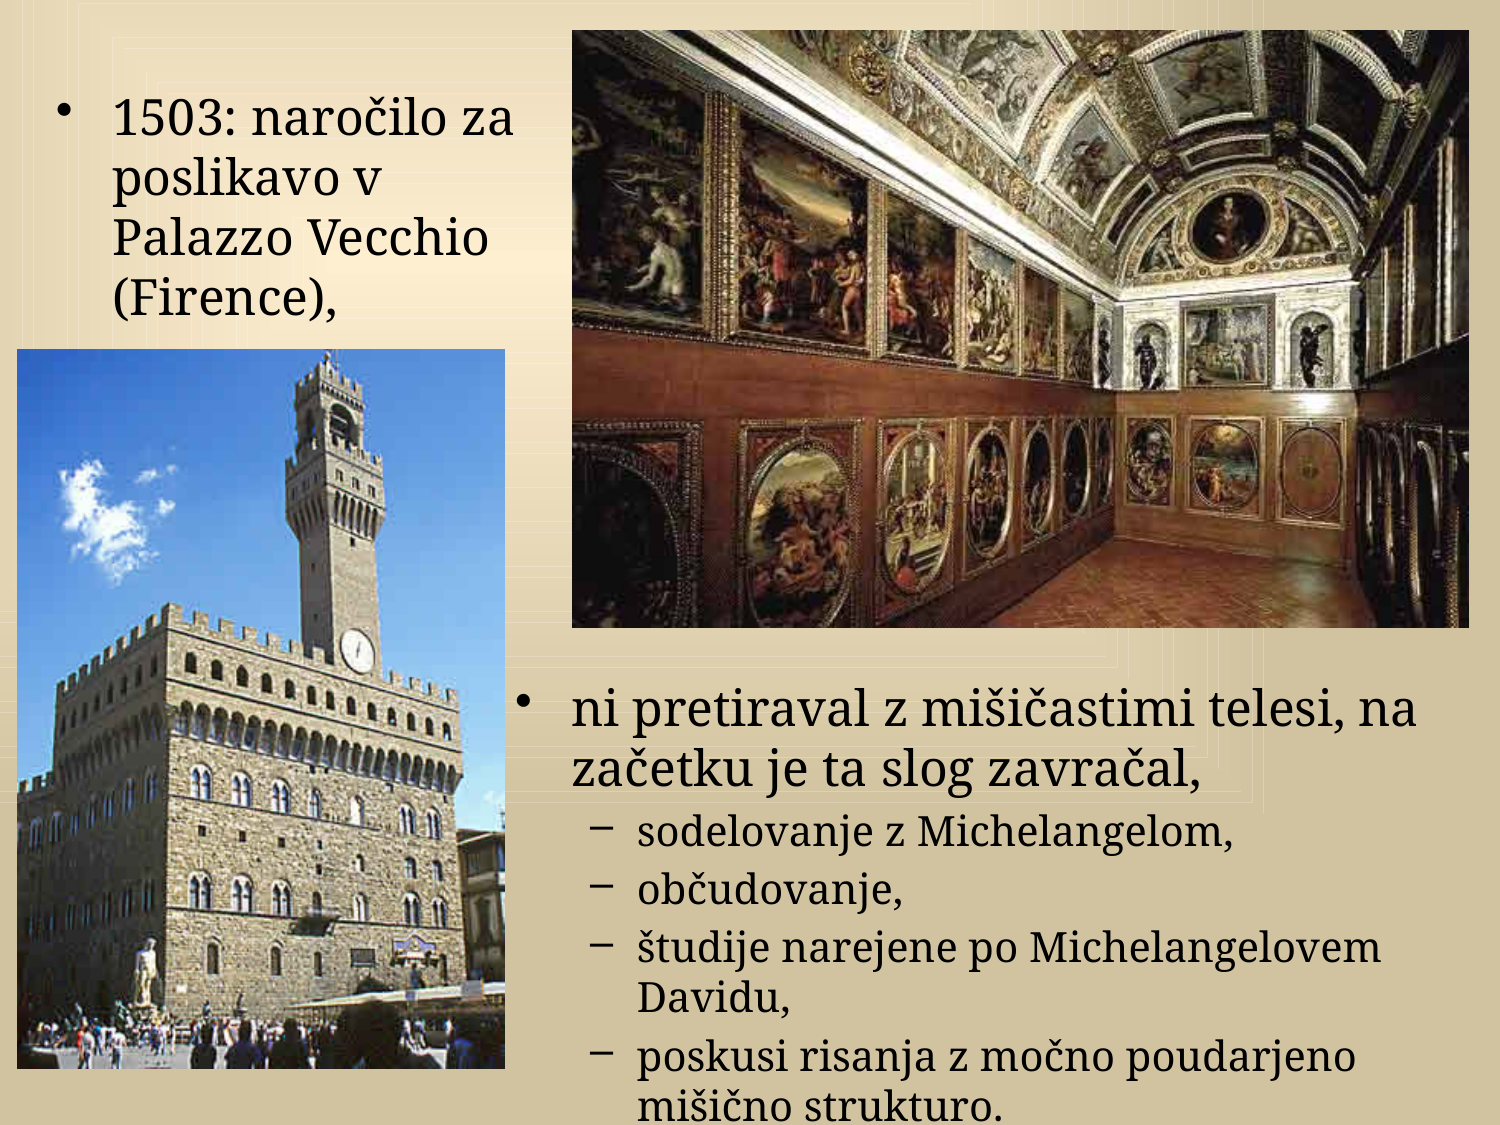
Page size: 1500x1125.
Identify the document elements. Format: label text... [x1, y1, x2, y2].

text_box 1503: naročilo za poslikavo v Palazzo Vecchio (Firence), [41, 78, 561, 279]
list ni pretiraval z mišičastimi telesi, na začetku je ta slog zavračal, sodelovanje z Michelangelom, občudovanje, študije narejene po Michelangelovem Davidu, poskusi risanja z močno poudarjeno mišično strukturo. [500, 668, 1500, 1104]
picture [17, 349, 505, 1069]
picture [572, 30, 1469, 628]
